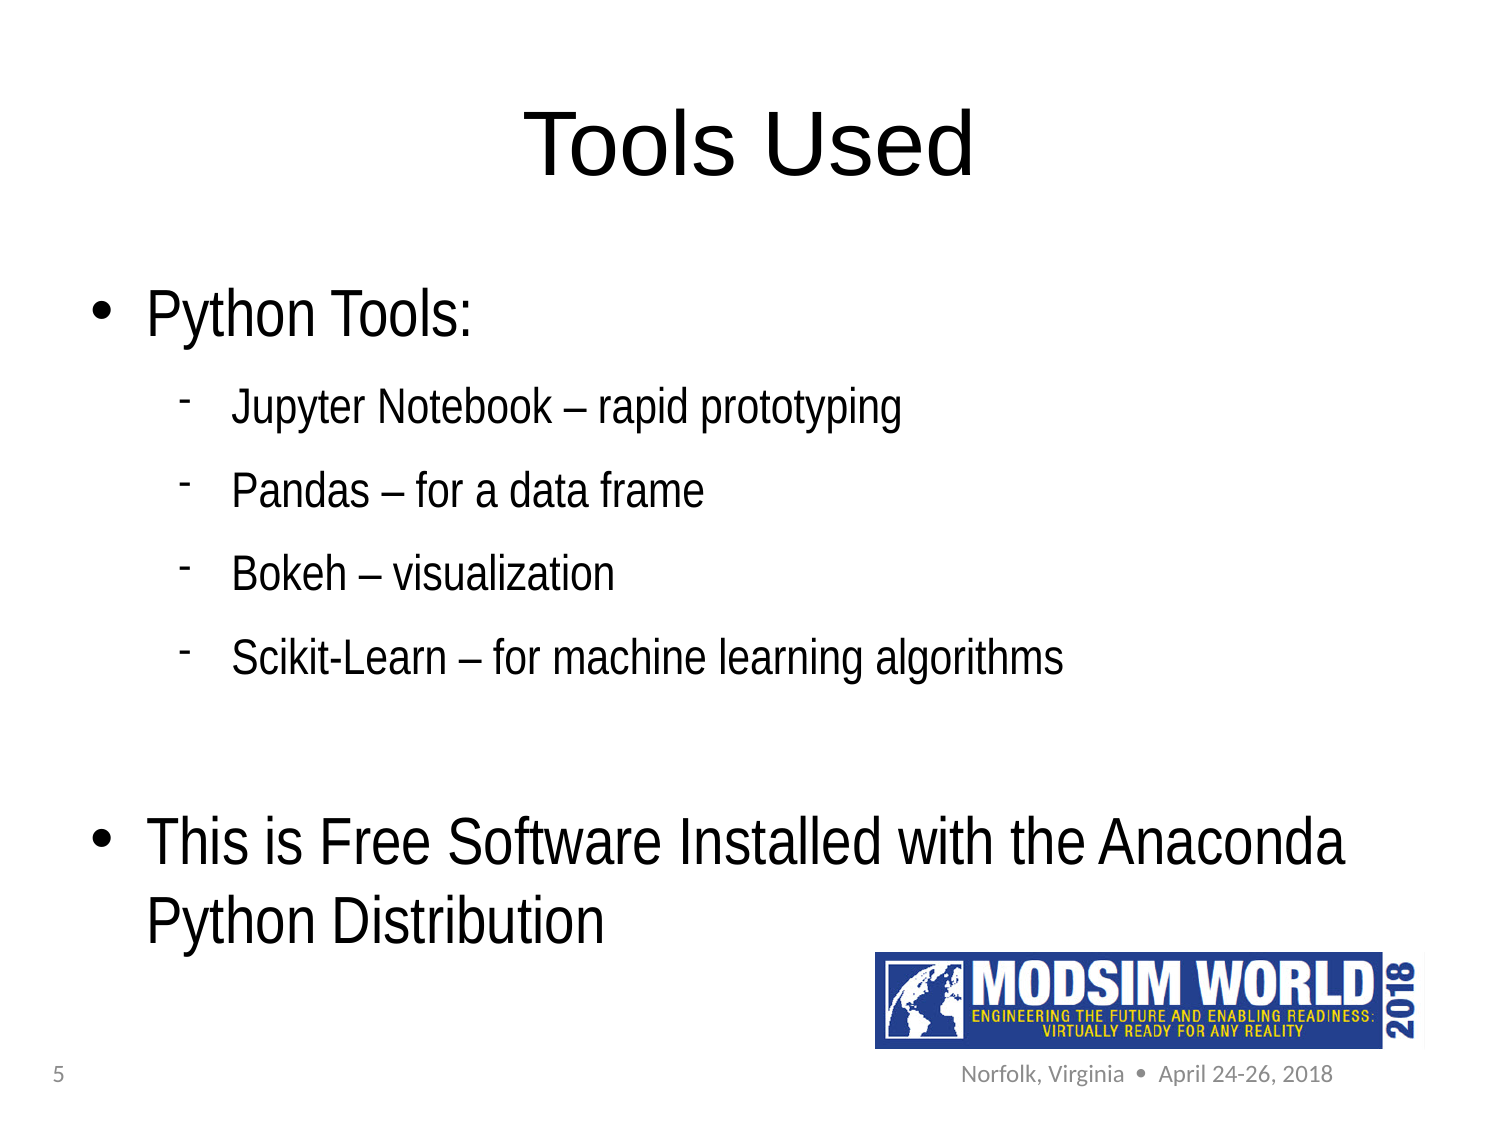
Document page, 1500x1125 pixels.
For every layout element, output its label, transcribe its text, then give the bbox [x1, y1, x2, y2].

text_box Norfolk, Virginia  April 24-26, 2018 [874, 1042, 1427, 1103]
text_box Tools Used [74, 45, 1425, 233]
text_box Python Tools: Jupyter Notebook – rapid prototyping Pandas – for a data frame Bokeh – visualization Scikit-Learn – for machine learning algorithms This is Free Software Installed with the Anaconda Python Distribution [74, 262, 1425, 1005]
text_box <number> [37, 1042, 388, 1103]
picture [875, 1005, 1425, 1042]
